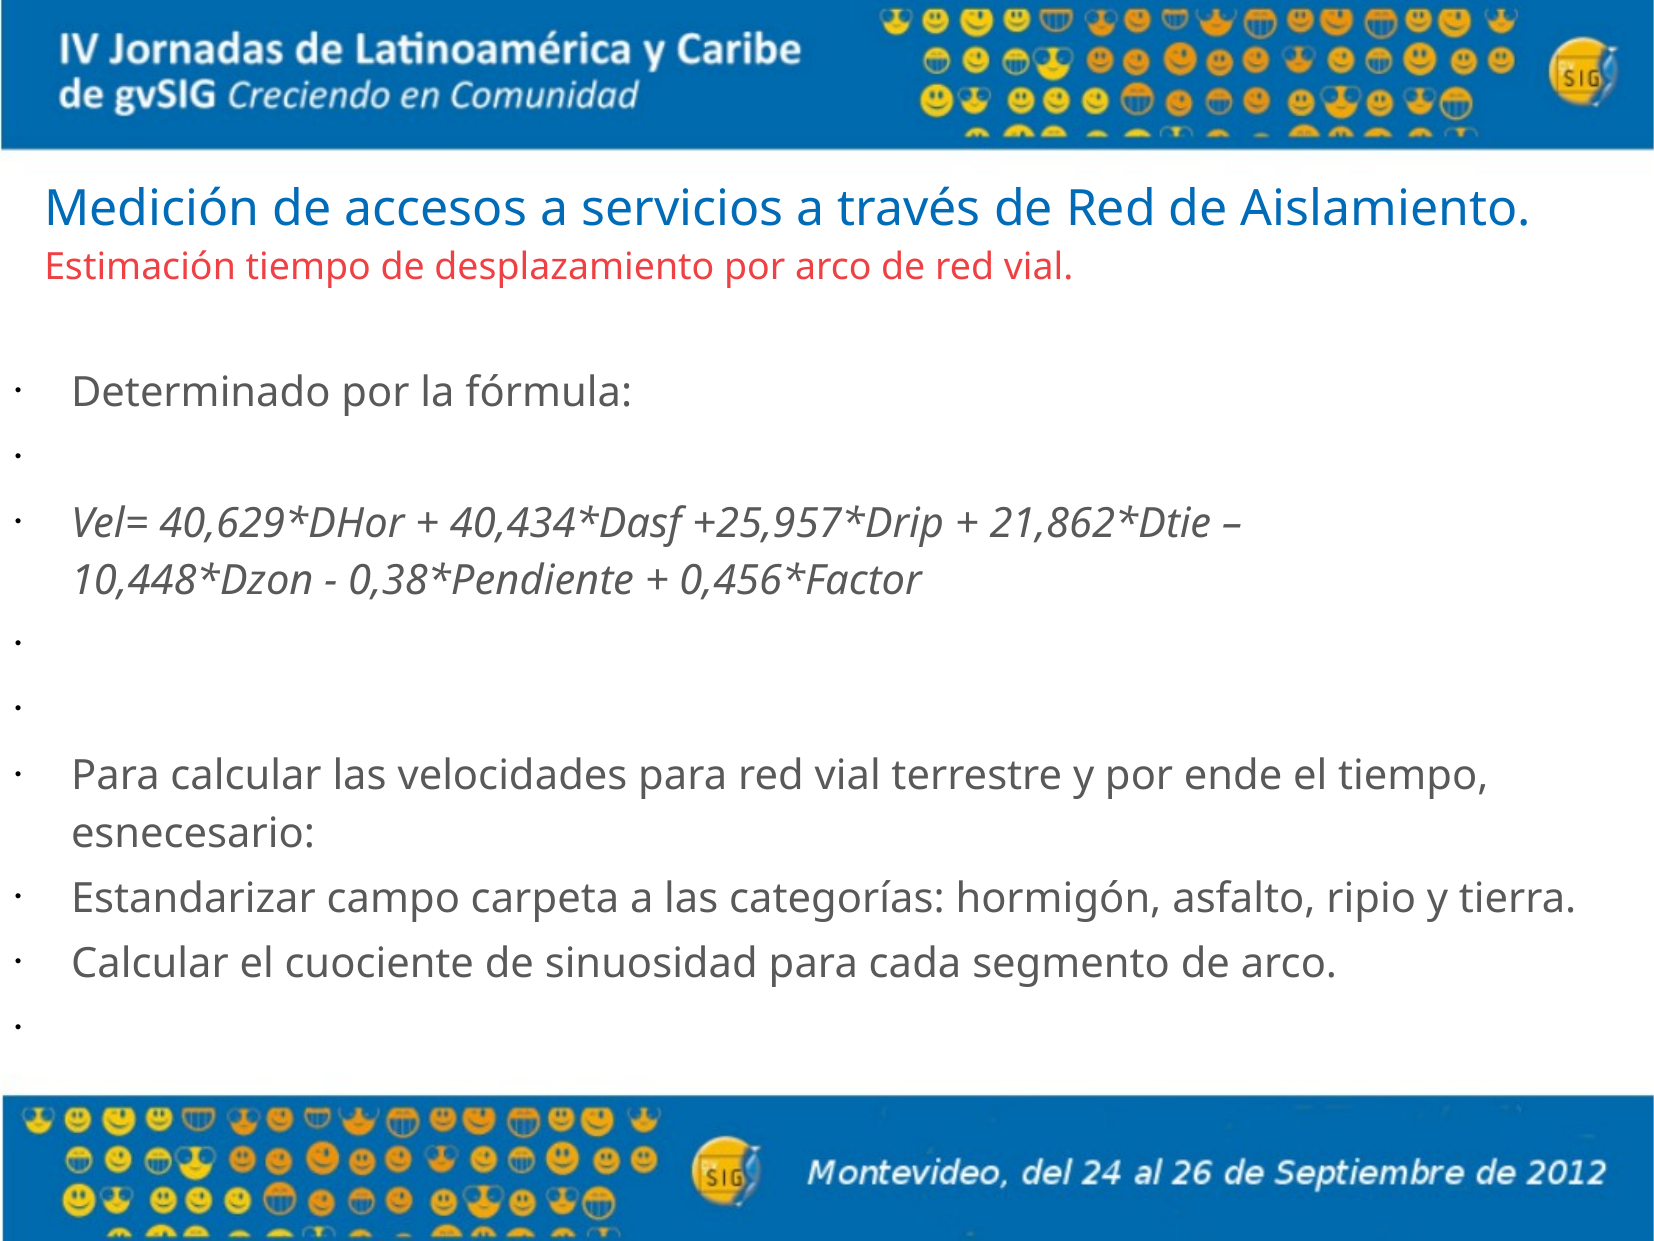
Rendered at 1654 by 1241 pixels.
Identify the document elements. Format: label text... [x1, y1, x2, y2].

list Determinado por la fórmula: Vel= 40,629*DHor + 40,434*Dasf +25,957*Drip + 21,862*Dtie – 10,448*Dzon - 0,38*Pendiente + 0,456*Factor Para calcular las velocidades para red vial terrestre y por ende el tiempo, esnecesario: Estandarizar campo carpeta a las categorías: hormigón, asfalto, ripio y tierra. Calcular el cuociente de sinuosidad para cada segmento de arco. [0, 354, 1608, 1058]
title Medición de accesos a servicios a través de Red de Aislamiento. Estimación tiempo de desplazamiento por arco de red vial. [29, 137, 1595, 325]
picture [0, 0, 1654, 1241]
